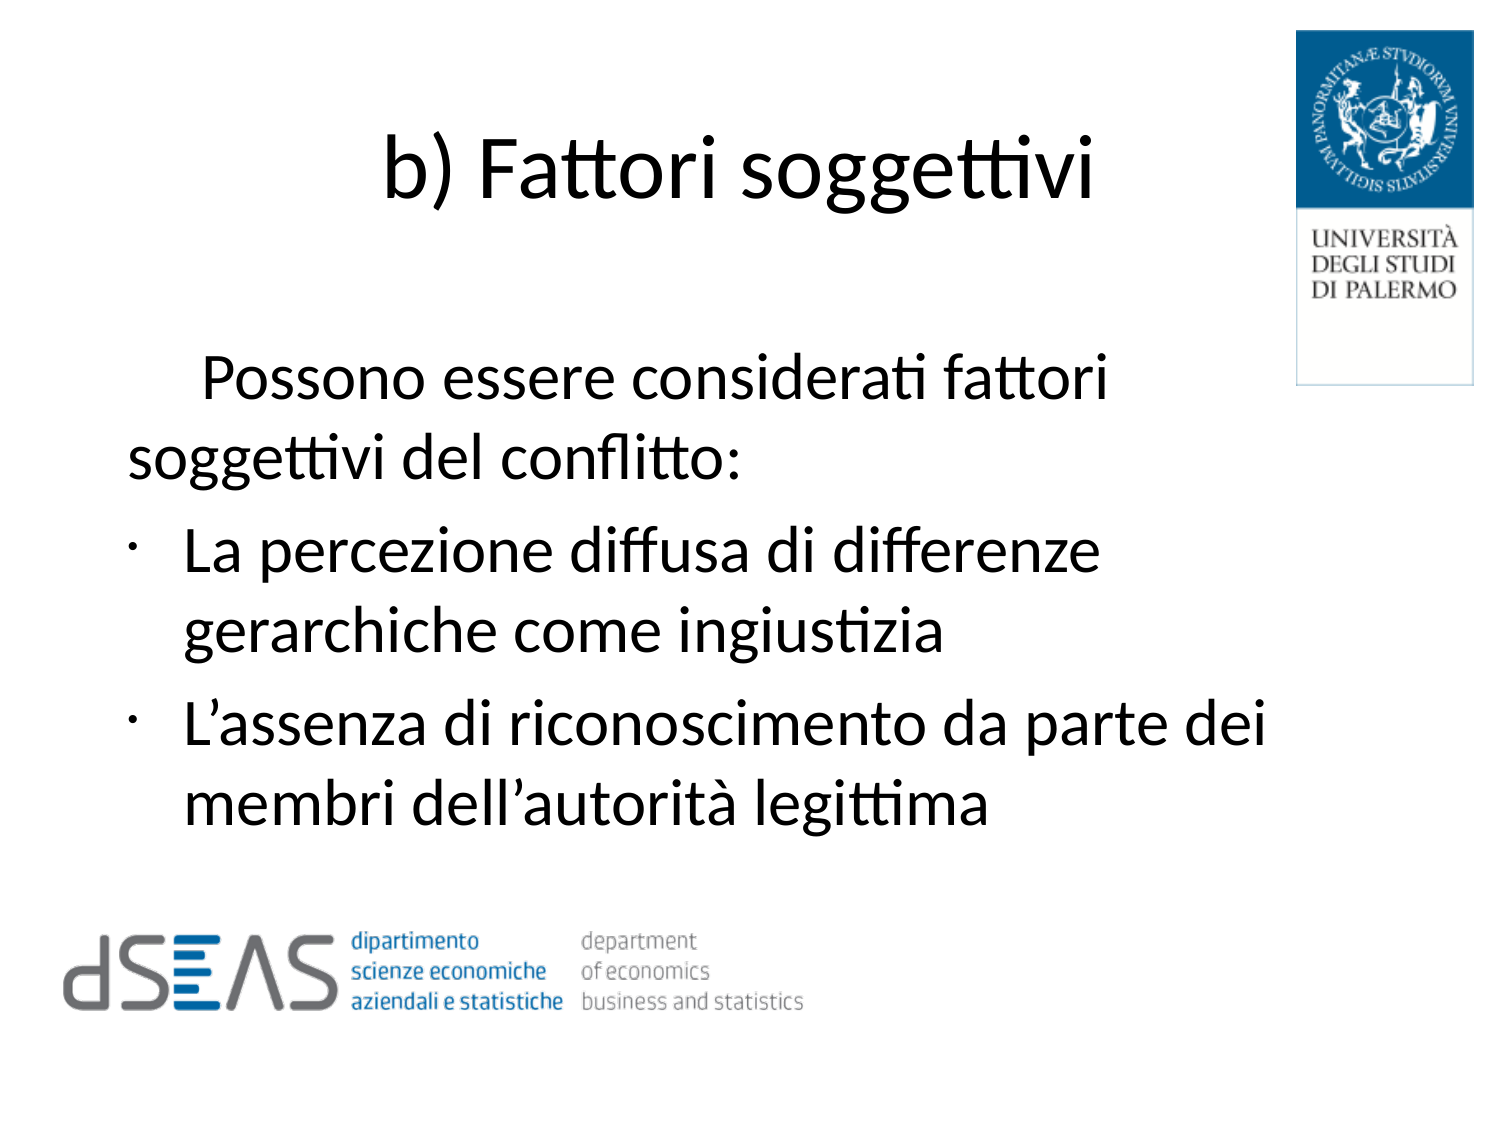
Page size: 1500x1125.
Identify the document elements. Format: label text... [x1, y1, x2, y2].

picture [41, 838, 833, 1071]
picture [1296, 30, 1474, 386]
text_box Possono essere considerati fattori soggettivi del conflitto: La percezione diffusa di differenze gerarchiche come ingiustizia L’assenza di riconoscimento da parte dei membri dell’autorità legittima [112, 324, 1388, 888]
title b) Fattori soggettivi [112, 99, 1388, 288]
